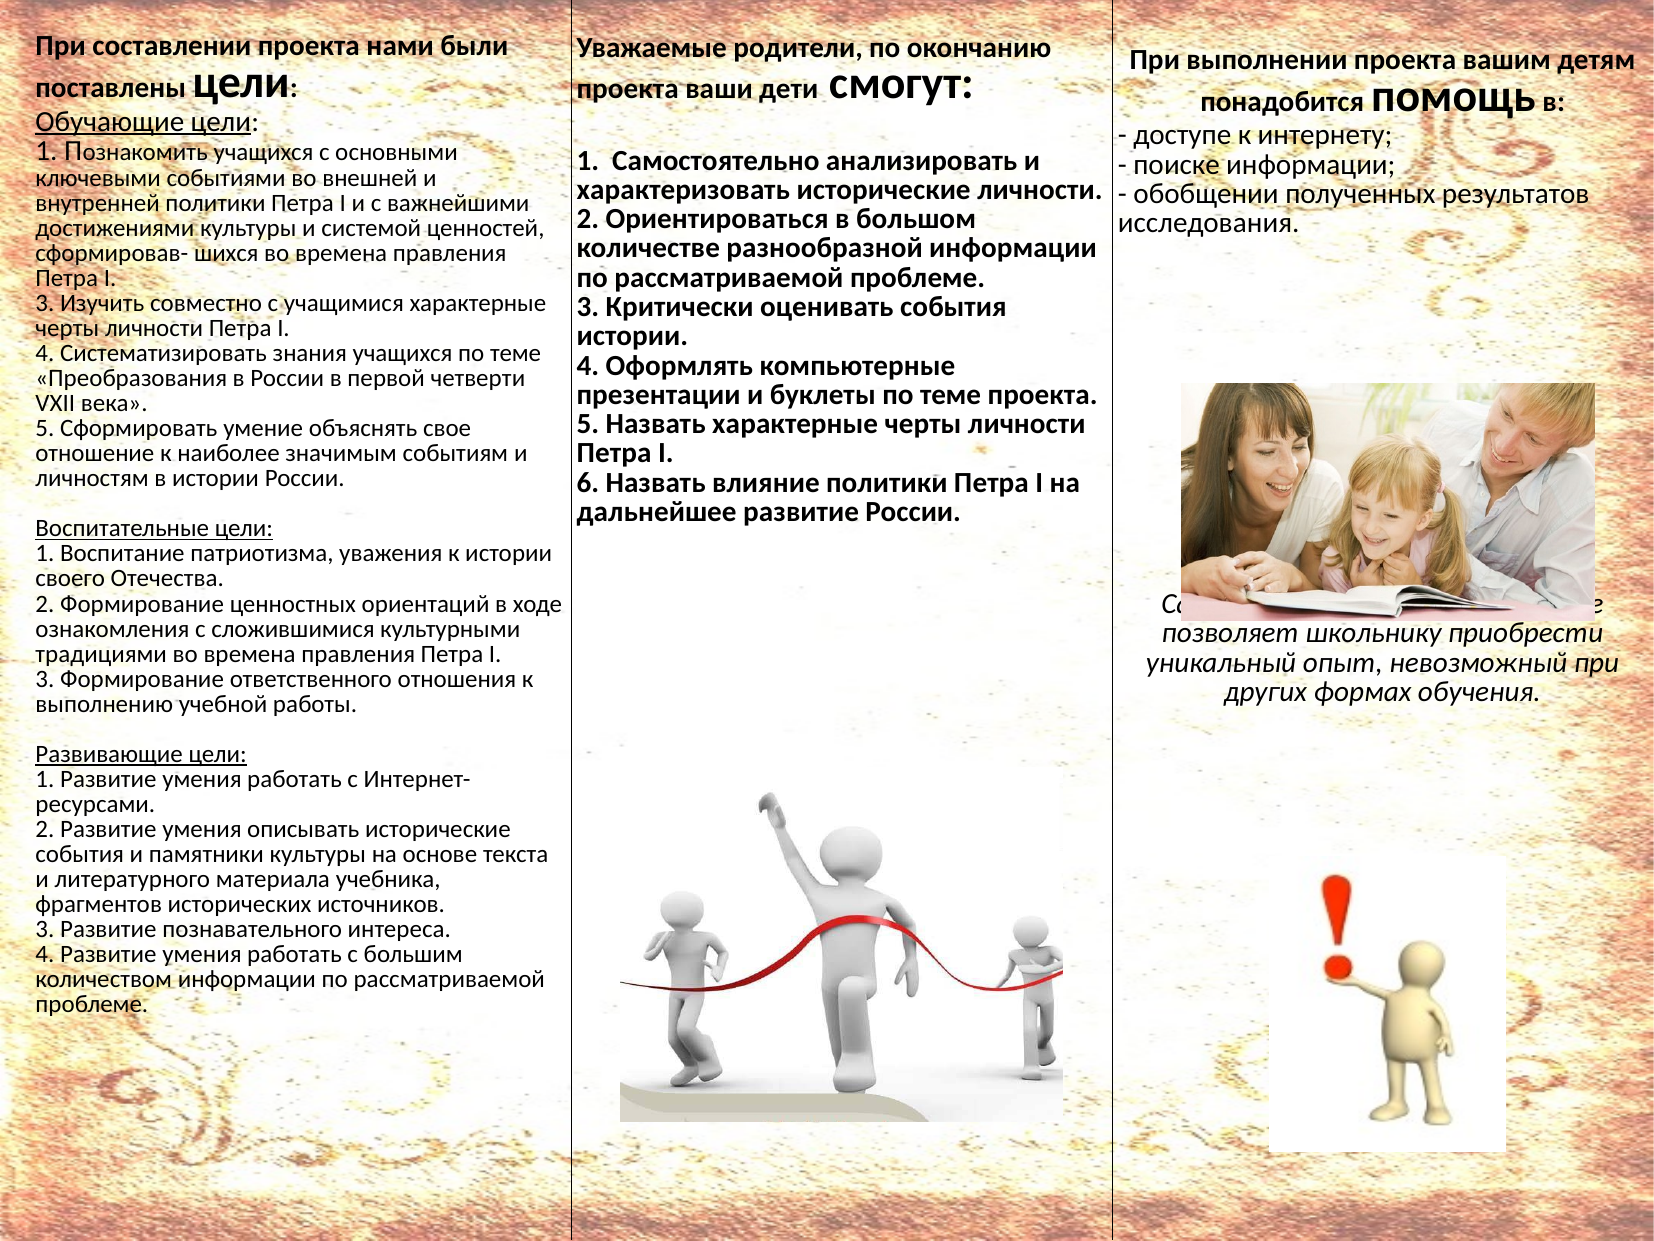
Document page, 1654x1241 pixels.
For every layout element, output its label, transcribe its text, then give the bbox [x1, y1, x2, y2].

picture [1269, 856, 1506, 1152]
table_header При составлении проекта нами были поставлены цели: Обучающие цели: 1. Познакомить учащихся с основными ключевыми событиями во внешней и внутренней политики Петра I и с важнейшими достижениями культуры и системой ценностей, сформировав- шихся во времена правления Петра I. 3. Изучить совместно с учащимися характерные черты личности Петра I. 4. Систематизировать знания учащихся по теме «Преобразования в России в первой четверти VXII века». 5. Сформировать умение объяснять свое отношение к наиболее значимым событиям и личностям в истории России. Воспитательные цели: 1. Воспитание патриотизма, уважения к истории своего Отечества. 2. Формирование ценностных ориентаций в ходе ознакомления с сложившимися культурными традициями во времена правления Петра I. 3. Формирование ответственного отношения к выполнению учебной работы. Развивающие цели: 1. Развитие умения работать с Интернет-ресурсами. 2. Развитие умения описывать исторические события и памятники культуры на основе текста и литературного материала учебника, фрагментов исторических источников. 3. Развитие познавательного интереса. 4. Развитие умения работать с большим количеством информации по рассматриваемой проблеме. [30, 0, 571, 1240]
table_header При выполнении проекта вашим детям понадобится помощь в: - доступе к интернету; - поиске информации; - обобщении полученных результатов исследования. Самое главное, участие в проекте позволяет школьнику приобрести уникальный опыт, невозможный при других формах обучения. [1113, 0, 1653, 1240]
picture [1181, 383, 1595, 621]
table_header Уважаемые родители, по окончанию проекта ваши дети смогут: 1. Cамостоятельно анализировать и характеризовать исторические личности. 2. Ориентироваться в большом количестве разнообразной информации по рассматриваемой проблеме. 3. Критически оценивать события истории. 4. Оформлять компьютерные презентации и буклеты по теме проекта. 5. Назвать характерные черты личности Петра I. 6. Назвать влияние политики Петра I на дальнейшее развитие России. [572, 0, 1112, 1240]
picture [0, 0, 1654, 1241]
picture [620, 767, 1063, 1123]
